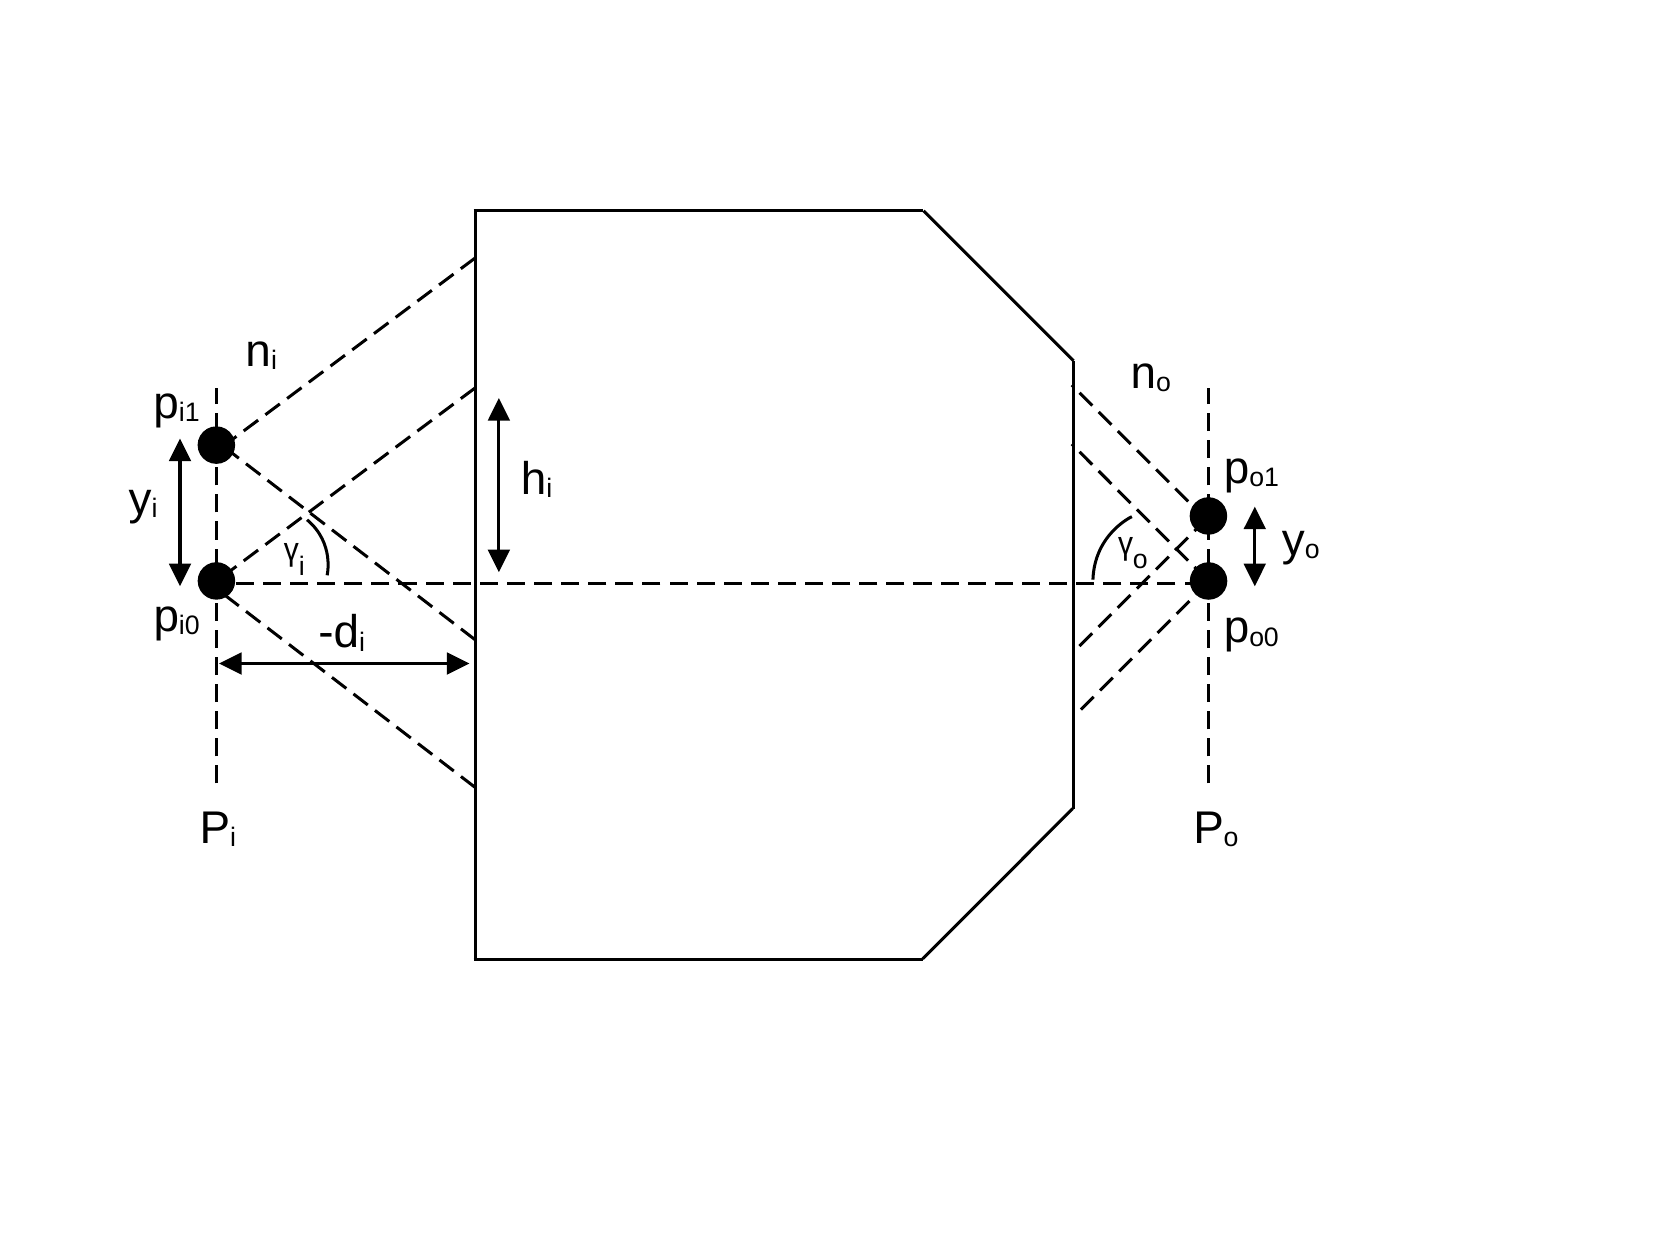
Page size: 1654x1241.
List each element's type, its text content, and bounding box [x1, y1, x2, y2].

text_box [1189, 502, 1203, 528]
text_box po1 [1195, 434, 1308, 510]
text_box -di [285, 599, 398, 675]
text_box ᵞo [1076, 516, 1190, 592]
text_box pi1 [120, 369, 233, 445]
text_box pi0 [120, 582, 233, 658]
text_box yo [1256, 506, 1357, 582]
text_box ᵞi [238, 523, 351, 599]
text_box no [1094, 339, 1208, 415]
text_box yi [86, 465, 200, 541]
text_box Po [1159, 794, 1273, 870]
text_box ᵞo [1180, 539, 1190, 559]
text_box yo [1244, 510, 1252, 526]
text_box [227, 441, 236, 452]
text_box po0 [1195, 593, 1308, 669]
text_box yo [1244, 567, 1252, 582]
text_box [1189, 562, 1228, 594]
text_box [197, 445, 232, 464]
text_box [1197, 510, 1228, 535]
text_box [197, 562, 236, 590]
text_box hi [480, 445, 593, 521]
text_box yo [1244, 530, 1253, 563]
text_box ni [204, 317, 318, 393]
text_box Pi [161, 794, 275, 870]
